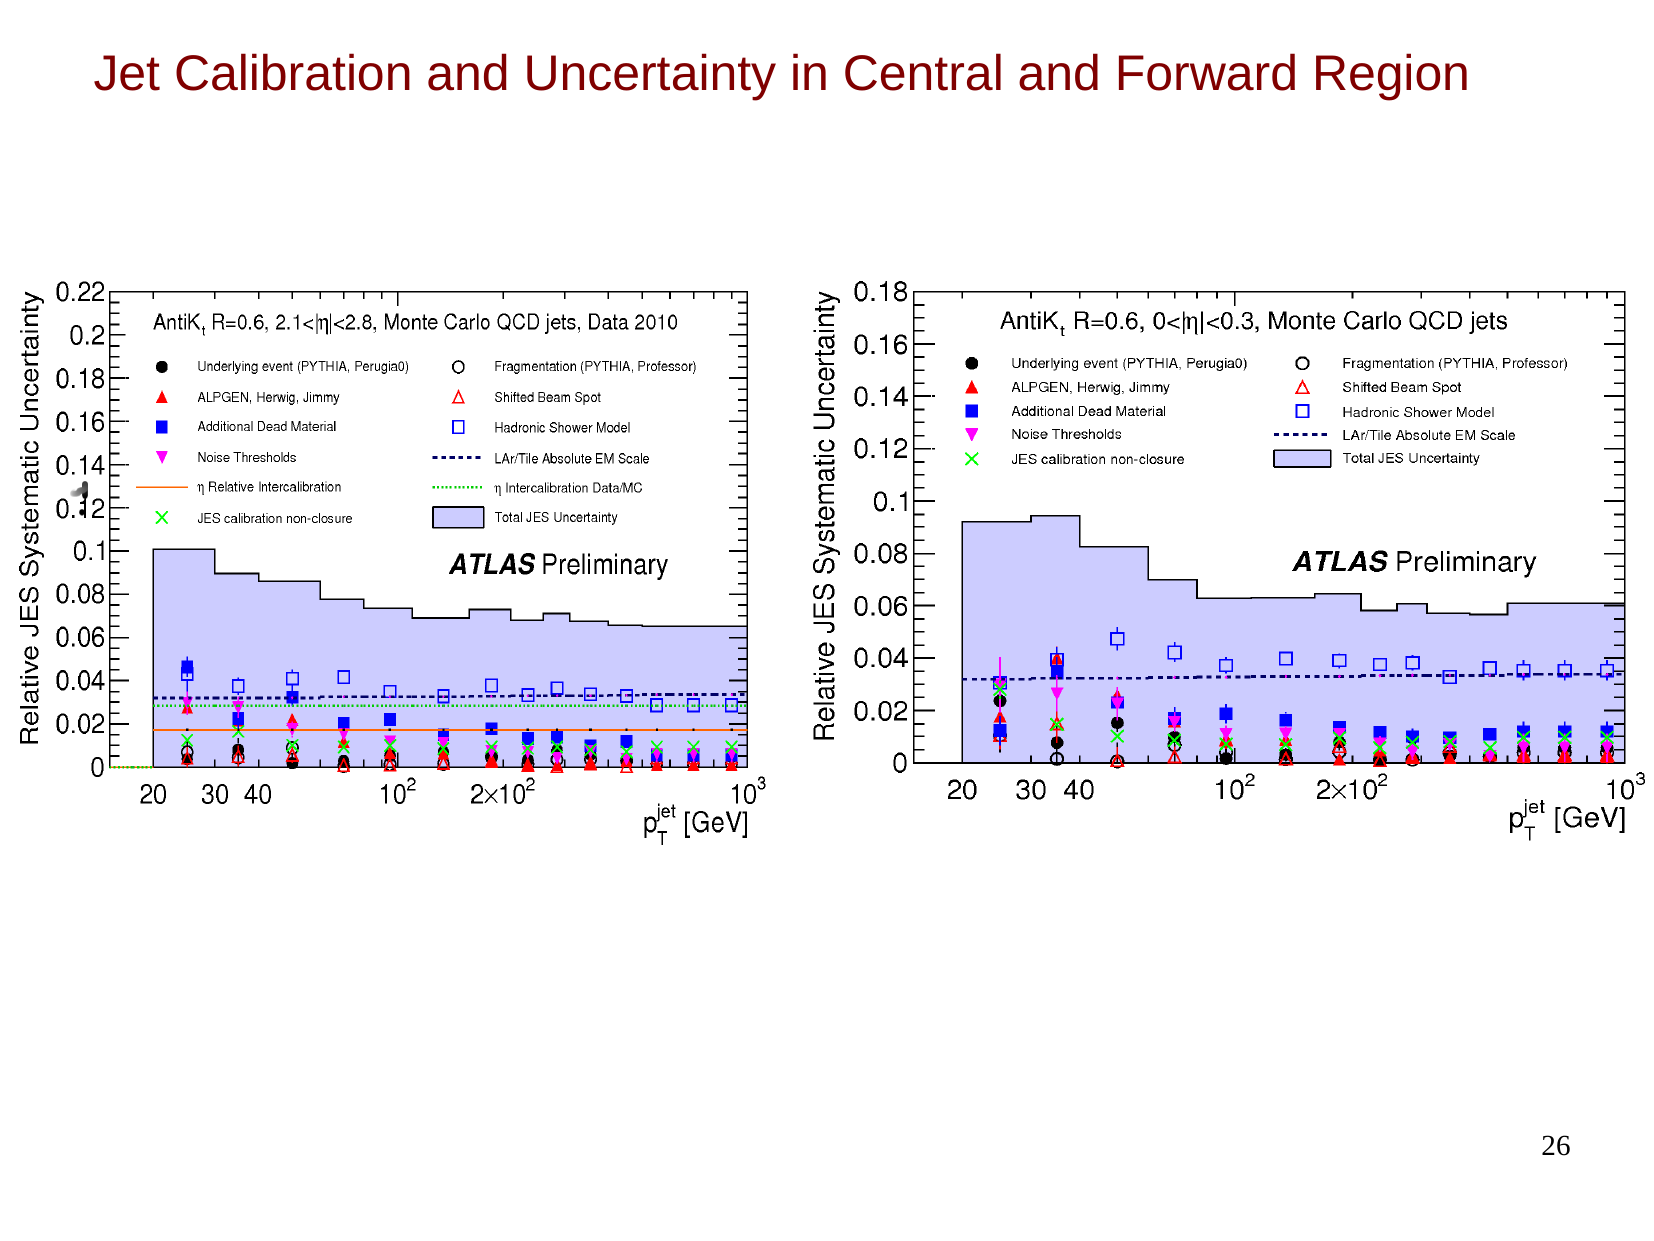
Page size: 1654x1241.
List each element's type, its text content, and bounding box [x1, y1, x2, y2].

picture [0, 262, 1654, 863]
text_box Jet Calibration and Uncertainty in Central and Forward Region [78, 37, 1501, 109]
